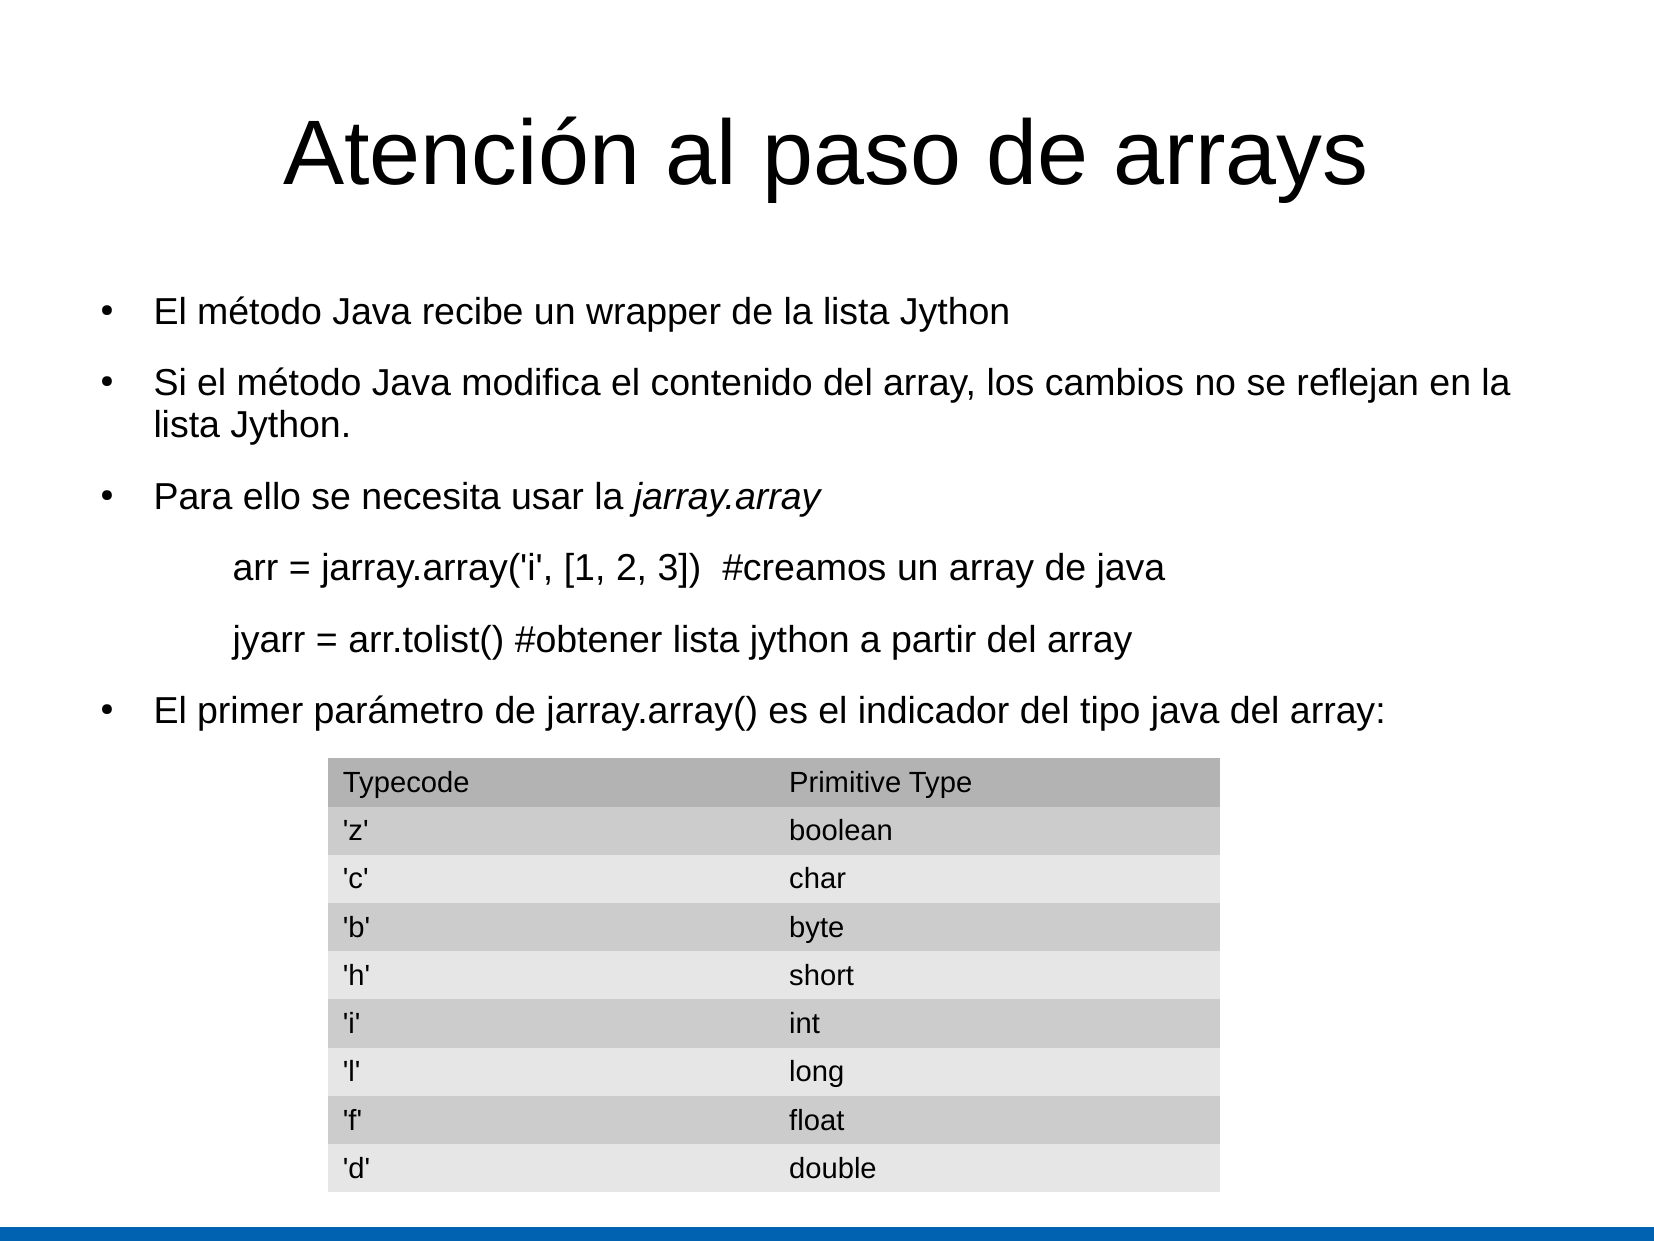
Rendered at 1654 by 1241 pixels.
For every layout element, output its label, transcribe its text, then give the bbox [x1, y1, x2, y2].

table_cell 'c' [328, 855, 774, 903]
table_cell boolean [774, 807, 1220, 855]
list El método Java recibe un wrapper de la lista Jython Si el método Java modifica el contenido del array, los cambios no se reflejan en la lista Jython. Para ello se necesita usar la jarray.array arr = jarray.array('i', [1, 2, 3]) #creamos un array de java jyarr = arr.tolist() #obtener lista jython a partir del array El primer parámetro de jarray.array() es el indicador del tipo java del array: [82, 290, 1571, 1109]
table_cell double [774, 1144, 1220, 1192]
table_header Primitive Type [774, 758, 1220, 807]
table_cell 'b' [328, 903, 774, 951]
table_cell 'h' [328, 951, 774, 999]
table_header Typecode [328, 758, 774, 807]
table_cell char [774, 855, 1220, 903]
title Atención al paso de arrays [82, 49, 1571, 257]
table_cell 'f' [328, 1096, 774, 1144]
table_cell byte [774, 903, 1220, 951]
table_cell 'd' [328, 1144, 774, 1192]
table_cell short [774, 951, 1220, 999]
table_cell 'i' [328, 999, 774, 1048]
table_cell float [774, 1096, 1220, 1144]
table_cell 'l' [328, 1048, 774, 1096]
table_cell 'z' [328, 807, 774, 855]
table_cell int [774, 999, 1220, 1048]
table_cell long [774, 1048, 1220, 1096]
